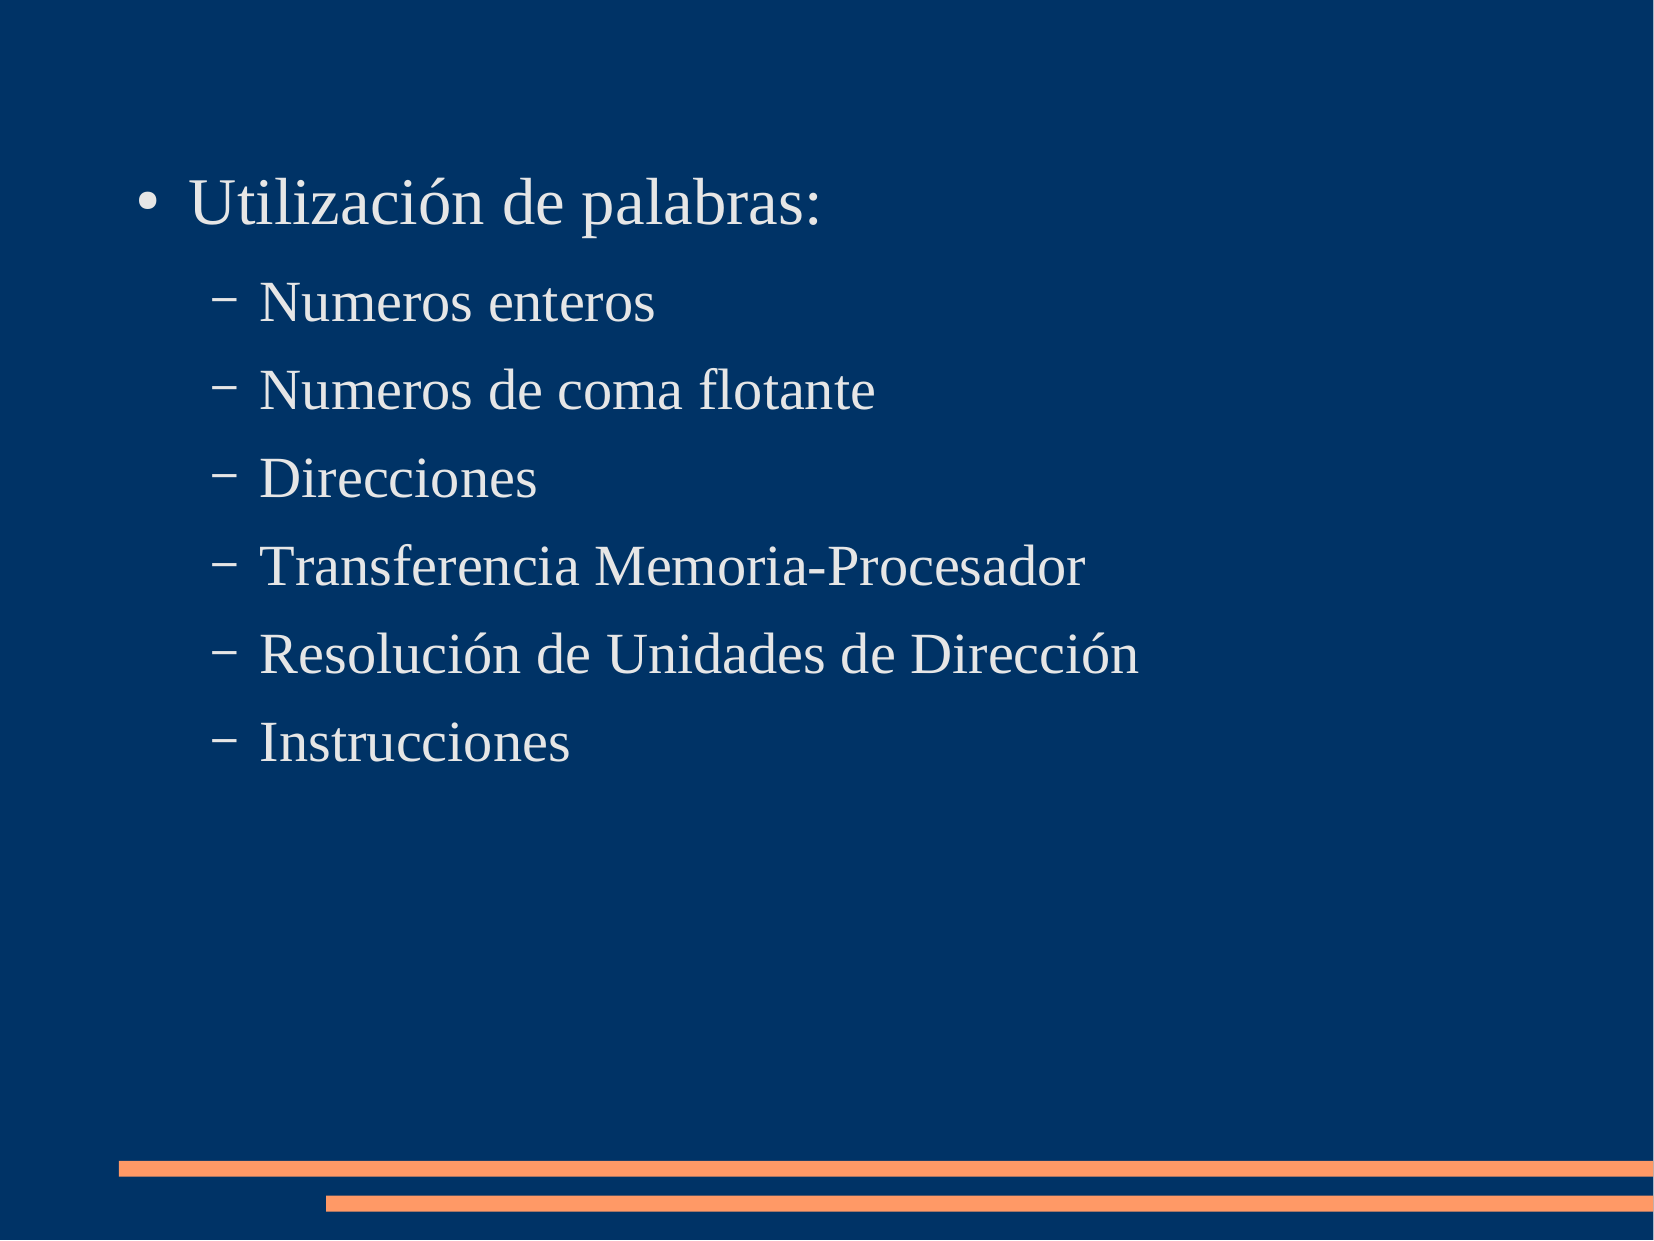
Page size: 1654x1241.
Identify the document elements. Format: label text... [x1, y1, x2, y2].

list Utilización de palabras: Numeros enteros Numeros de coma flotante Direcciones Transferencia Memoria-Procesador Resolución de Unidades de Dirección Instrucciones [118, 165, 1558, 976]
